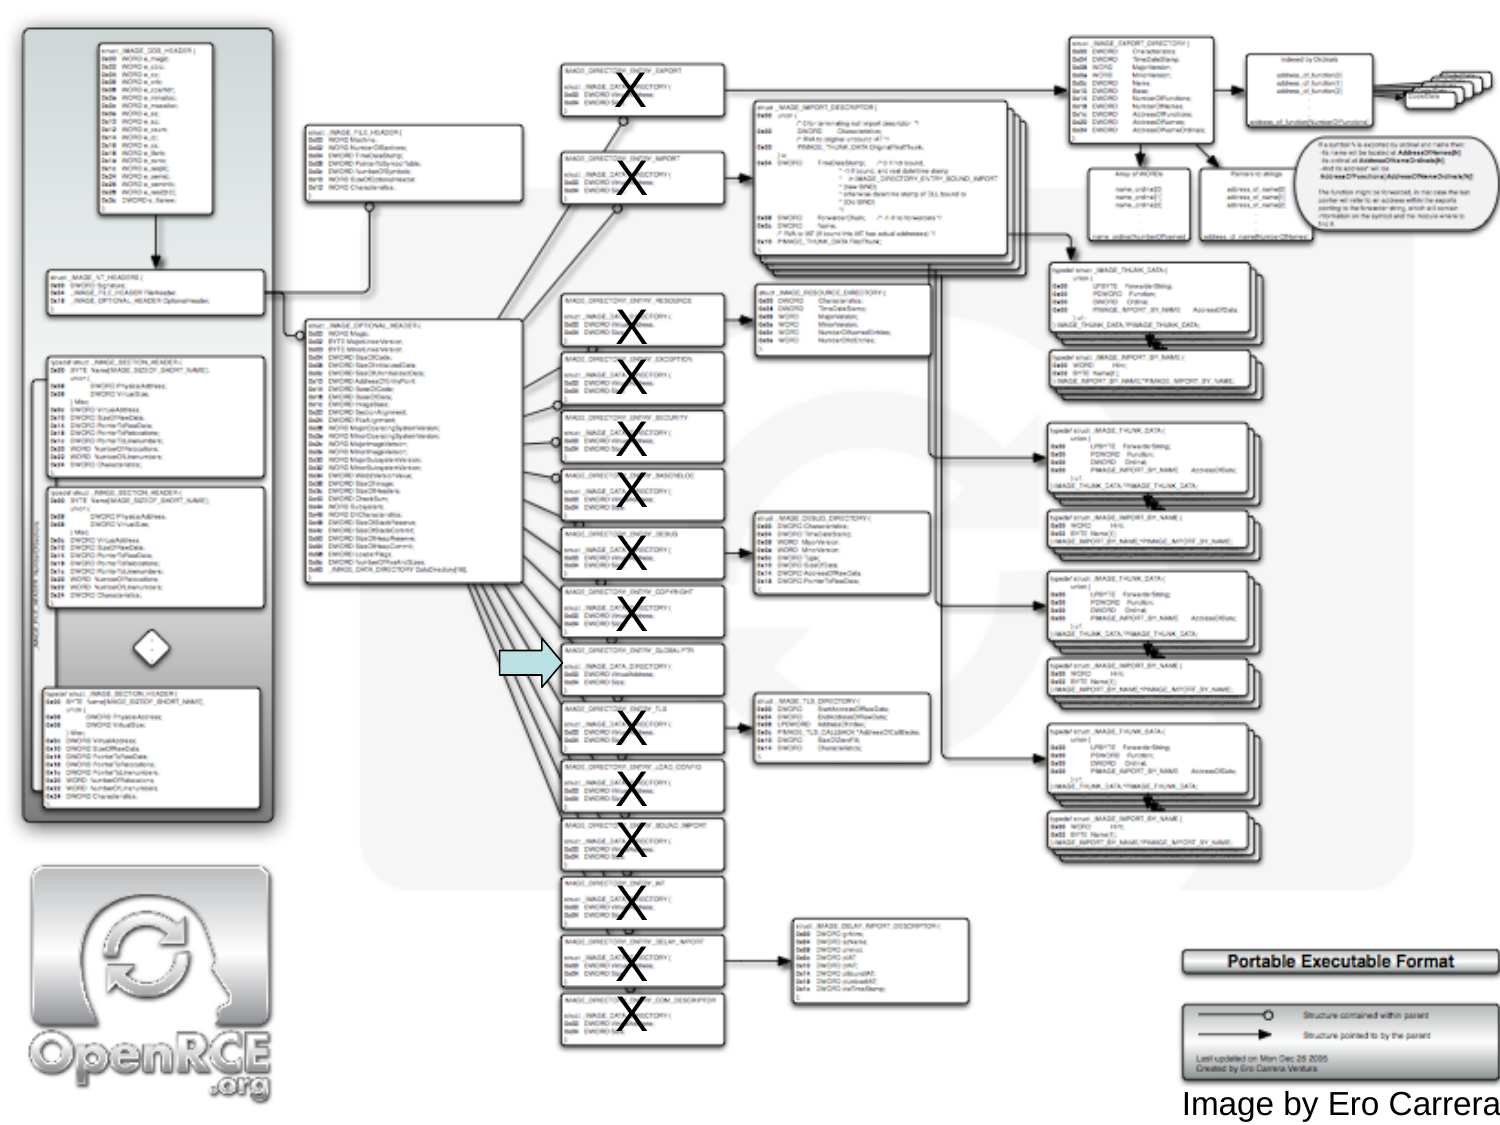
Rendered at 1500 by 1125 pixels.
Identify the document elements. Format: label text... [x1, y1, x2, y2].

text_box X [600, 974, 664, 1050]
text_box X [600, 938, 664, 974]
text_box X [624, 825, 639, 836]
text_box X [624, 475, 639, 486]
text_box X [600, 286, 664, 336]
text_box X [627, 966, 637, 974]
picture [0, 6, 1500, 1125]
text_box X [600, 137, 664, 213]
text_box X [600, 574, 664, 650]
text_box X [600, 862, 664, 938]
text_box X [600, 825, 664, 862]
text_box X [600, 526, 664, 574]
text_box [499, 638, 563, 688]
text_box X [600, 399, 664, 475]
text_box X [600, 687, 664, 749]
text_box X [627, 329, 636, 336]
text_box X [600, 475, 664, 526]
text_box X [600, 336, 664, 399]
text_box Image by Ero Carrera [1167, 1074, 1500, 1125]
text_box X [598, 49, 662, 126]
text_box X [600, 749, 664, 825]
